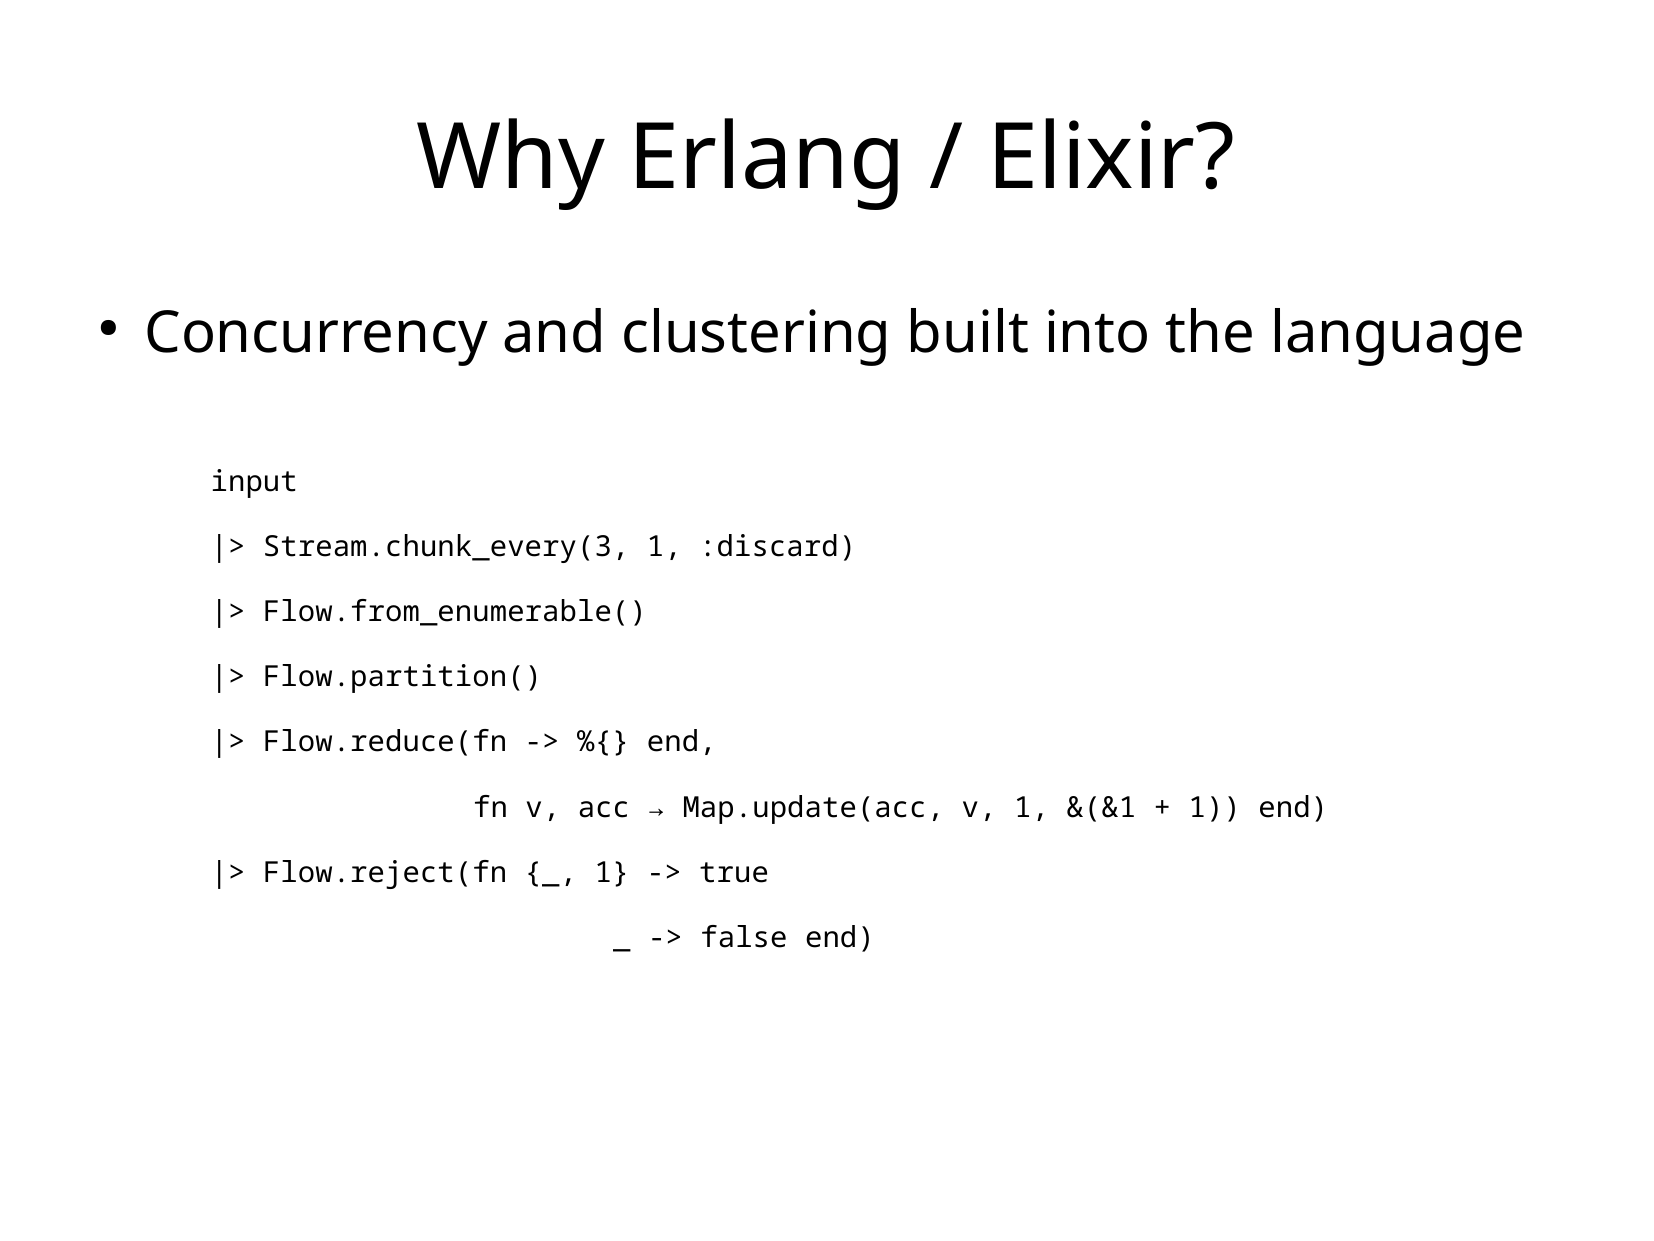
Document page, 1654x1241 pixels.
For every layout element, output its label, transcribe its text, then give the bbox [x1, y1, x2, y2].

title Why Erlang / Elixir? [82, 49, 1571, 257]
list Concurrency and clustering built into the language input |> Stream.chunk_every(3, 1, :discard) |> Flow.from_enumerable() |> Flow.partition() |> Flow.reduce(fn -> %{} end, fn v, acc → Map.update(acc, v, 1, &(&1 + 1)) end) |> Flow.reject(fn {_, 1} -> true _ -> false end) [82, 290, 1571, 1010]
